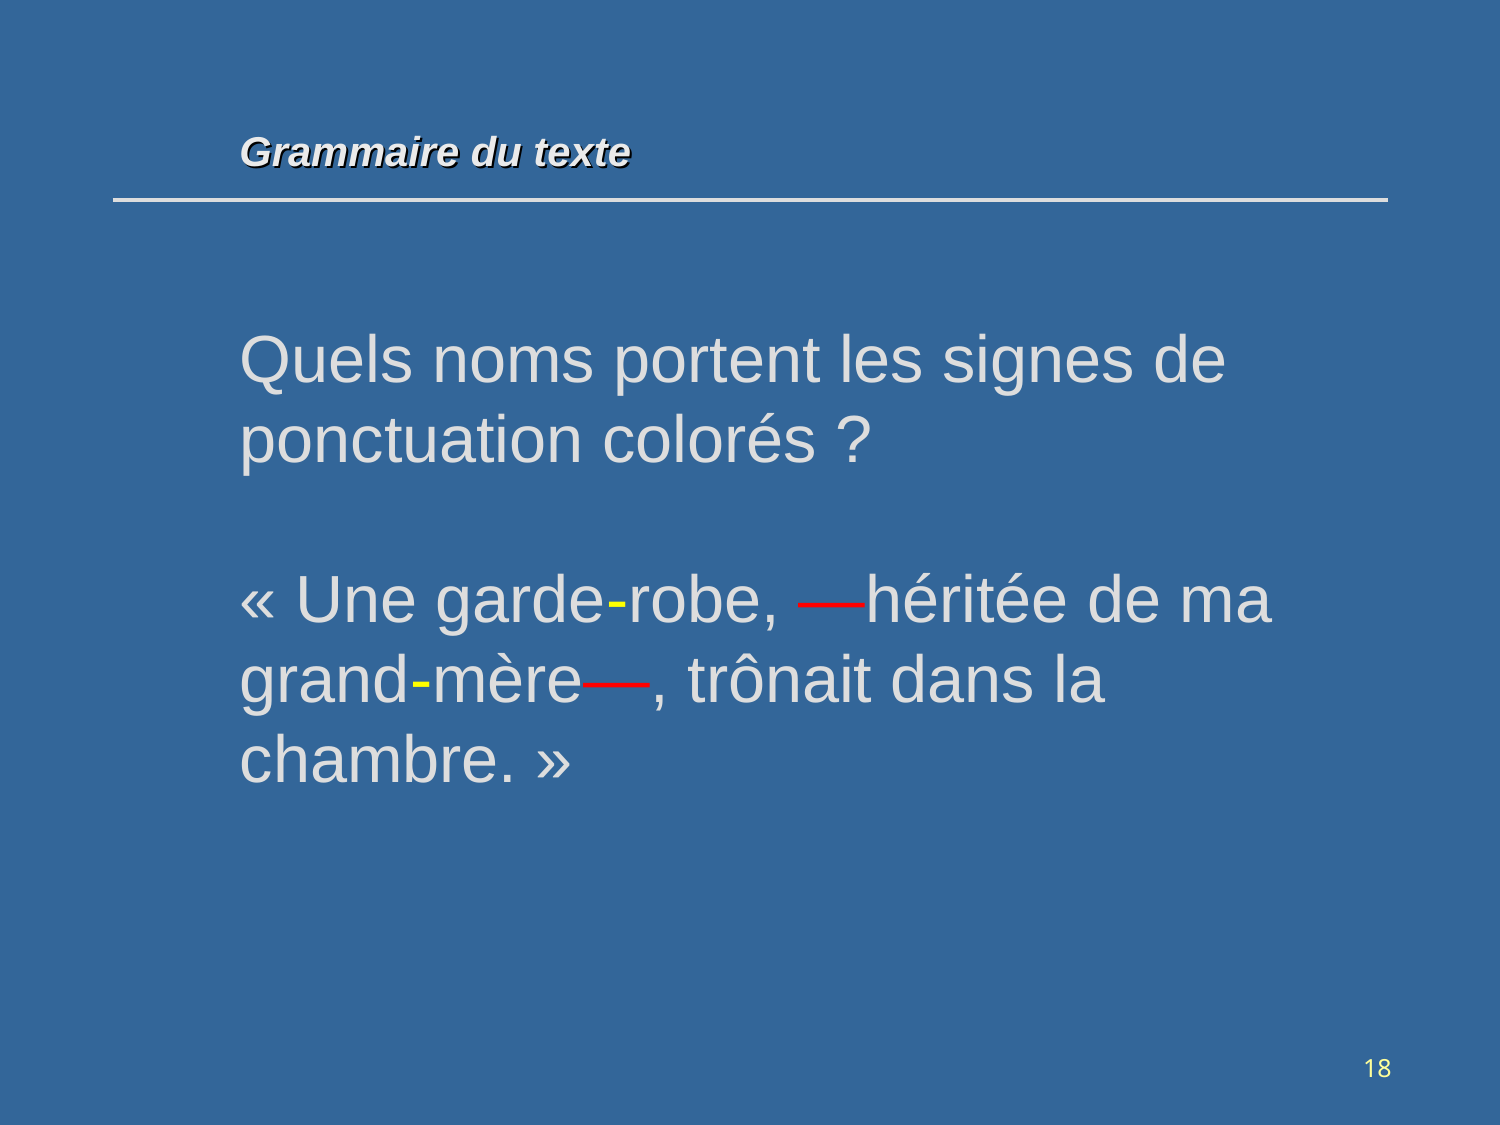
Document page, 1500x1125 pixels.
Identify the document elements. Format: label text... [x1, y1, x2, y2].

text_box Grammaire du texte [224, 116, 647, 183]
text_box Quels noms portent les signes de ponctuation colorés ? « Une garde-robe, —héritée de ma grand-mère—, trônait dans la chambre. » [225, 308, 1363, 804]
